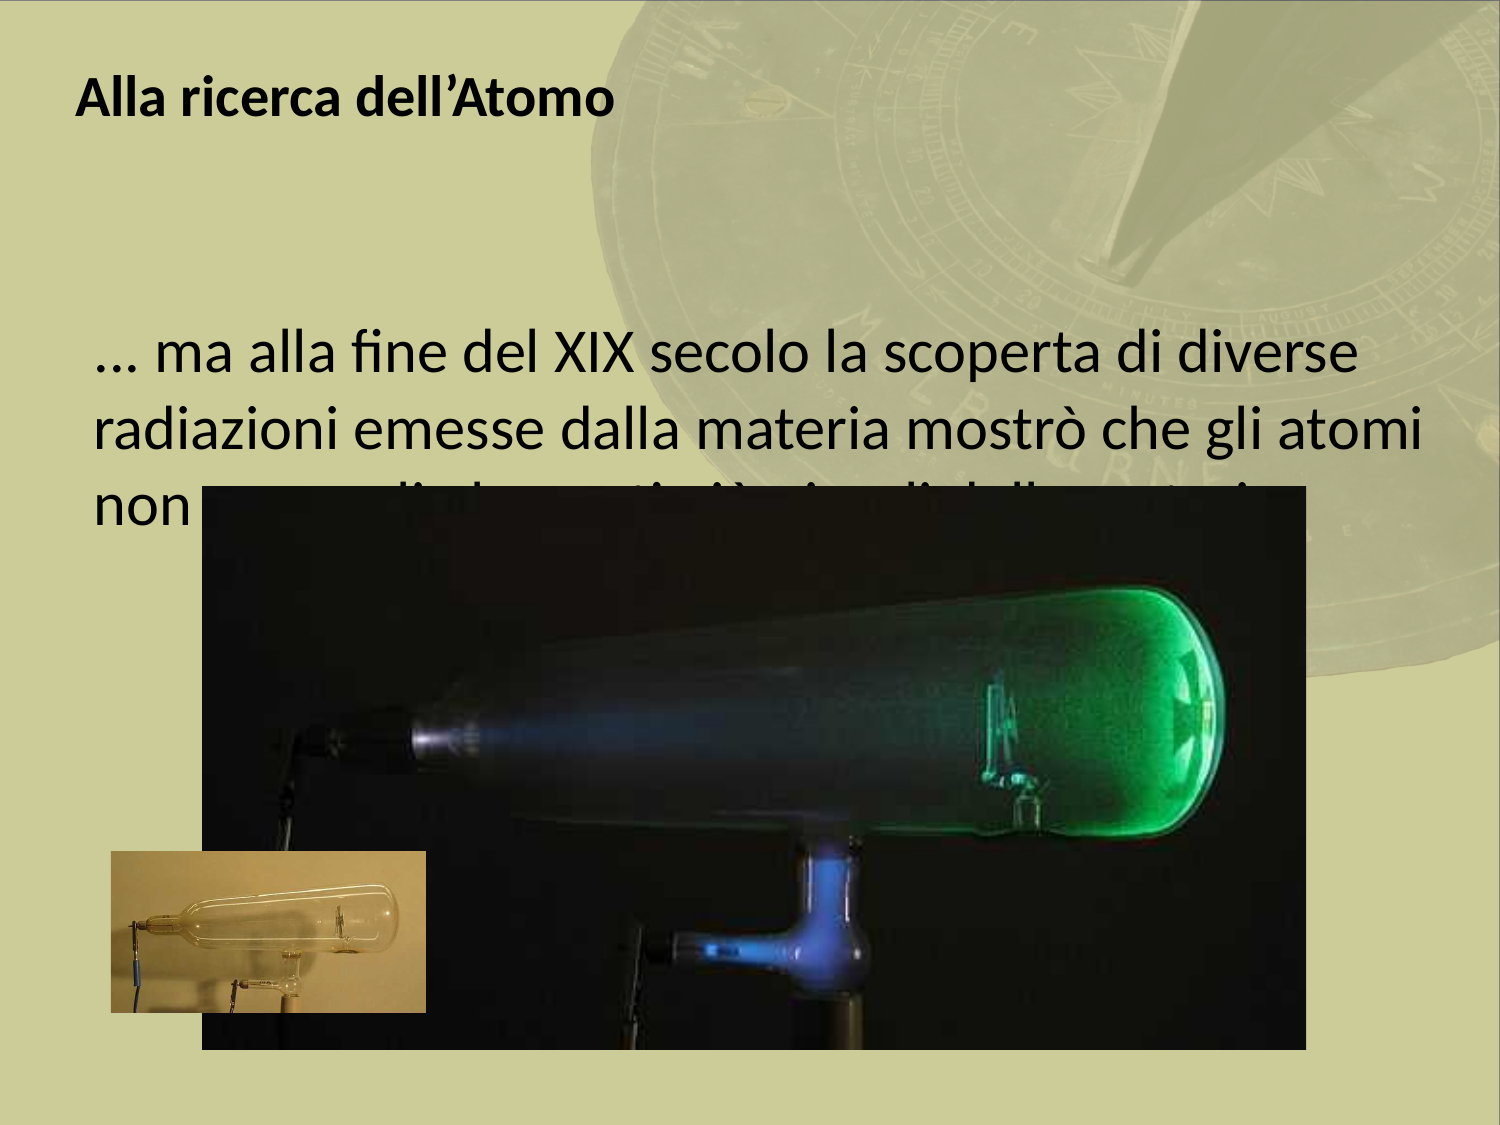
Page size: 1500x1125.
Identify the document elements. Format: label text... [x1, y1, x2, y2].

picture [110, 486, 1307, 1051]
text_box ... ma alla fine del XIX secolo la scoperta di diverse radiazioni emesse dalla materia mostrò che gli atomi non erano gli elementi più piccoli della materia. [93, 219, 1444, 520]
title Alla ricerca dell’Atomo [75, 56, 642, 120]
